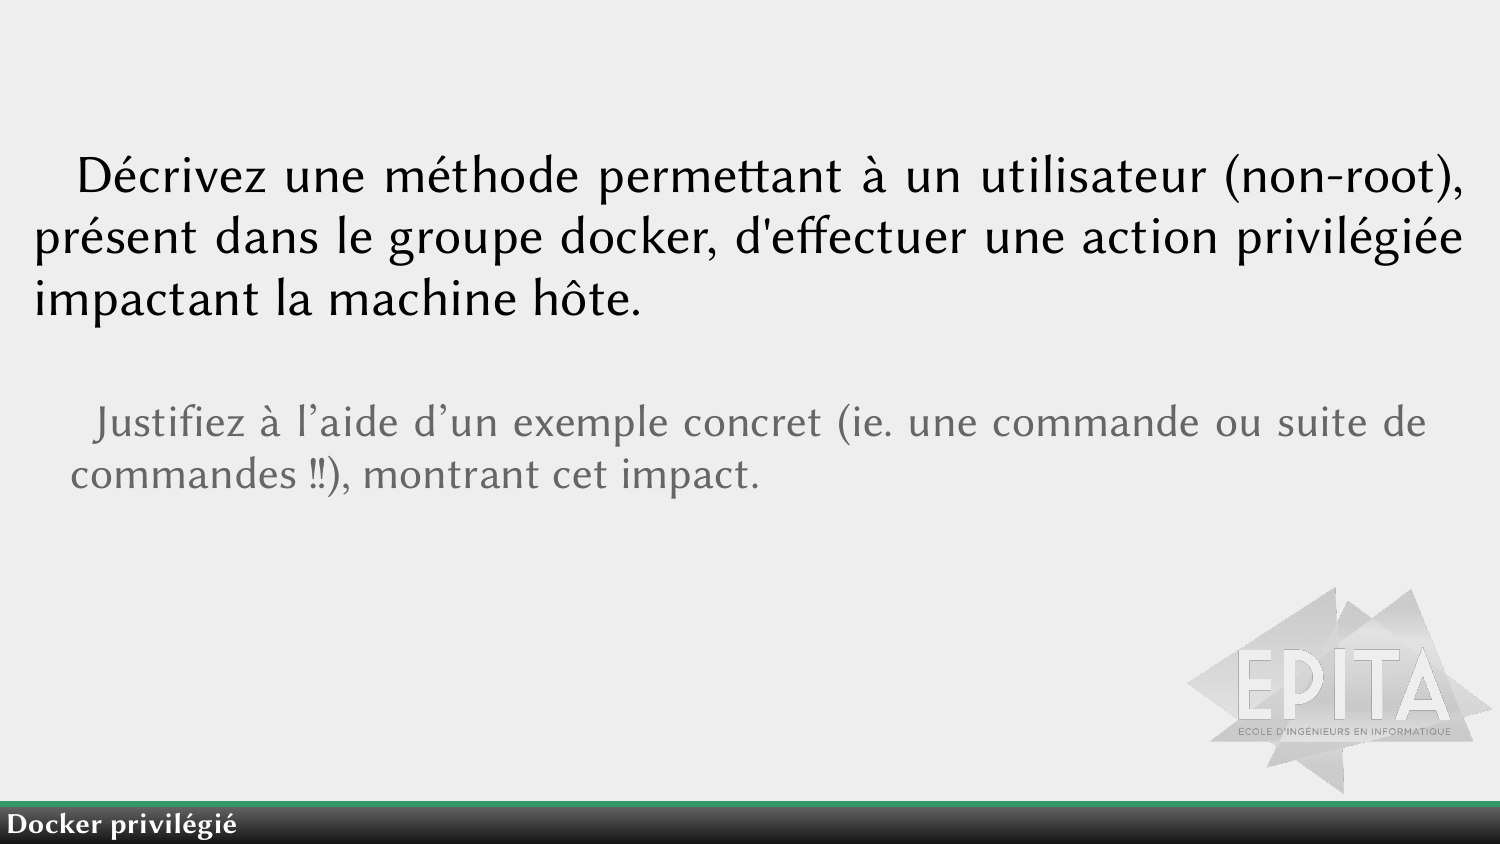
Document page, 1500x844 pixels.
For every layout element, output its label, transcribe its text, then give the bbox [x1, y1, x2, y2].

title Docker privilégié [5, 801, 1075, 844]
picture [1187, 587, 1492, 794]
list Décrivez une méthode permettant à un utilisateur (non-root), présent dans le groupe docker, d'effectuer une action privilégiée impactant la machine hôte. [33, 94, 1467, 378]
text_box Justifiez à l’aide d’un exemple concret (ie. une commande ou suite de commandes !!), montrant cet impact. [70, 389, 1430, 507]
